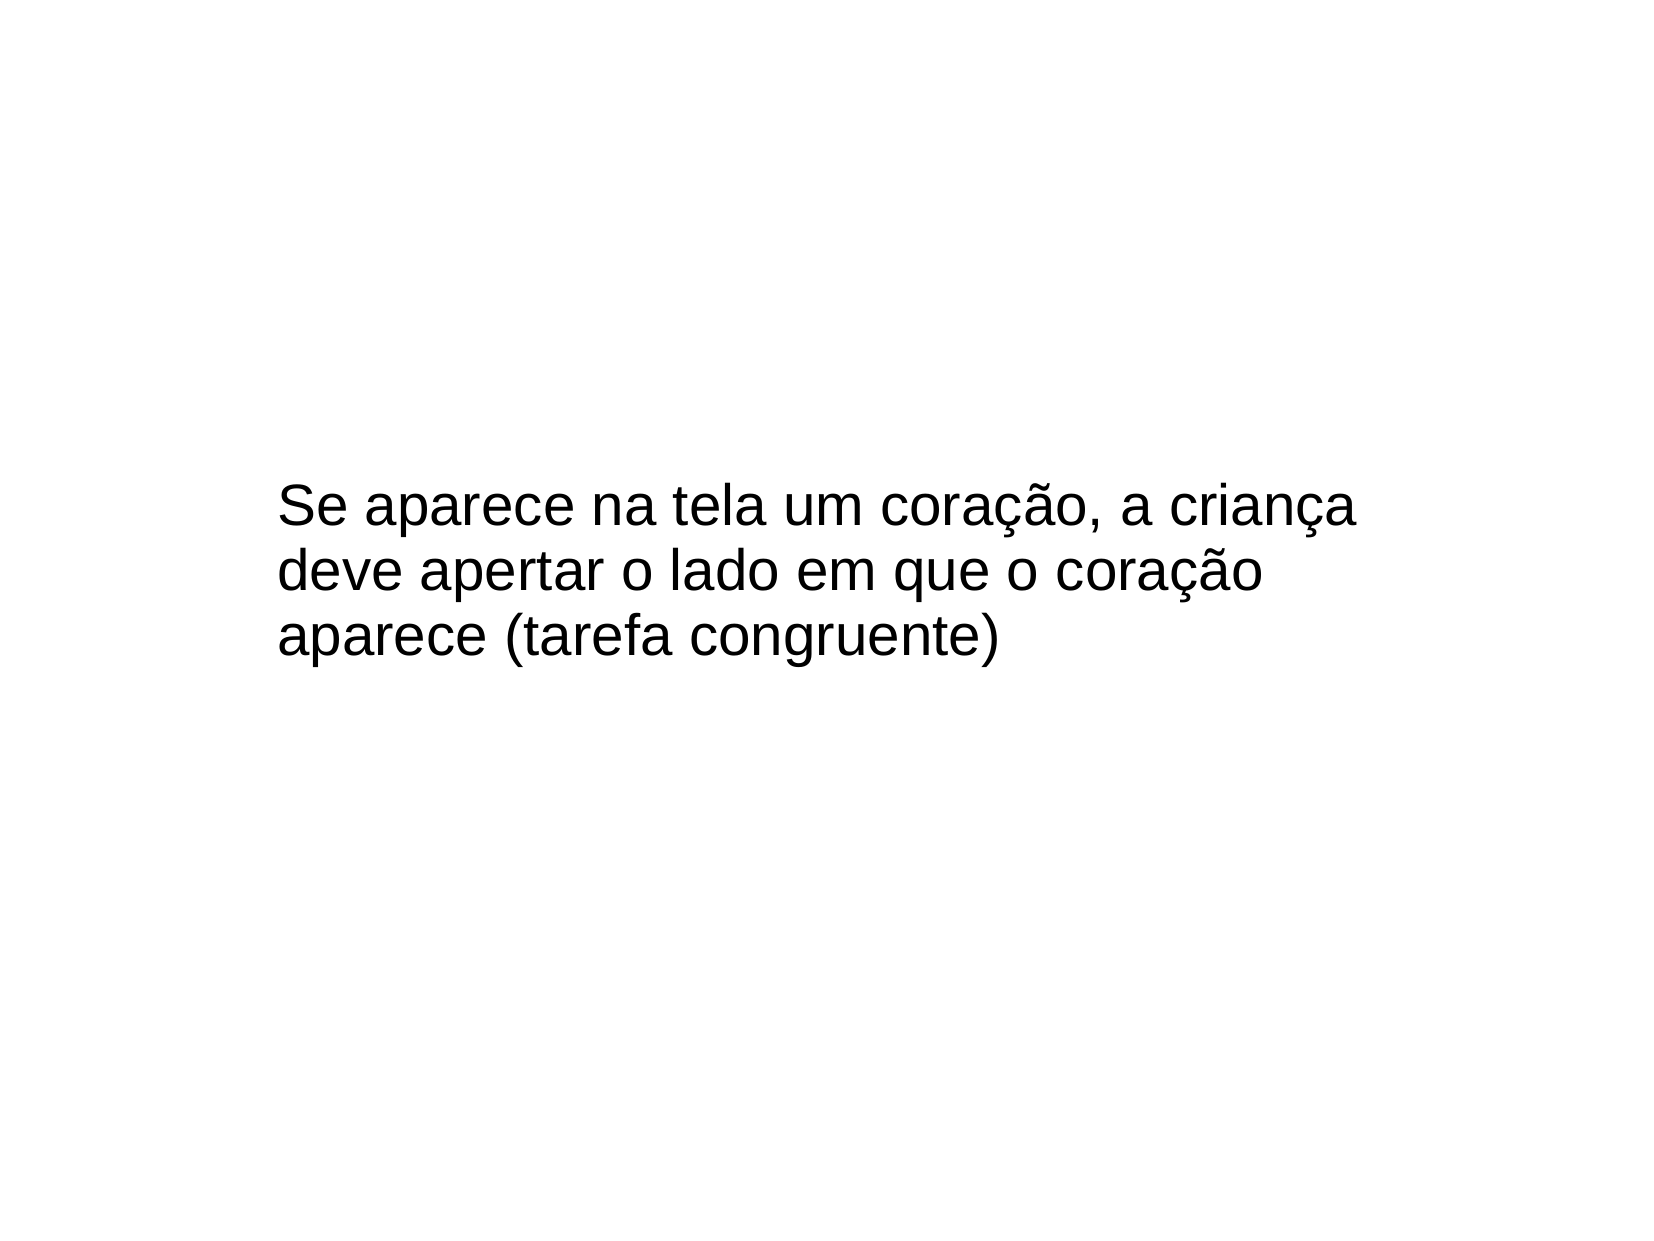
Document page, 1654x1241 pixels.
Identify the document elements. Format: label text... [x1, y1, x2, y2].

text_box Se aparece na tela um coração, a criança deve apertar o lado em que o coração aparece (tarefa congruente) [262, 465, 1426, 676]
